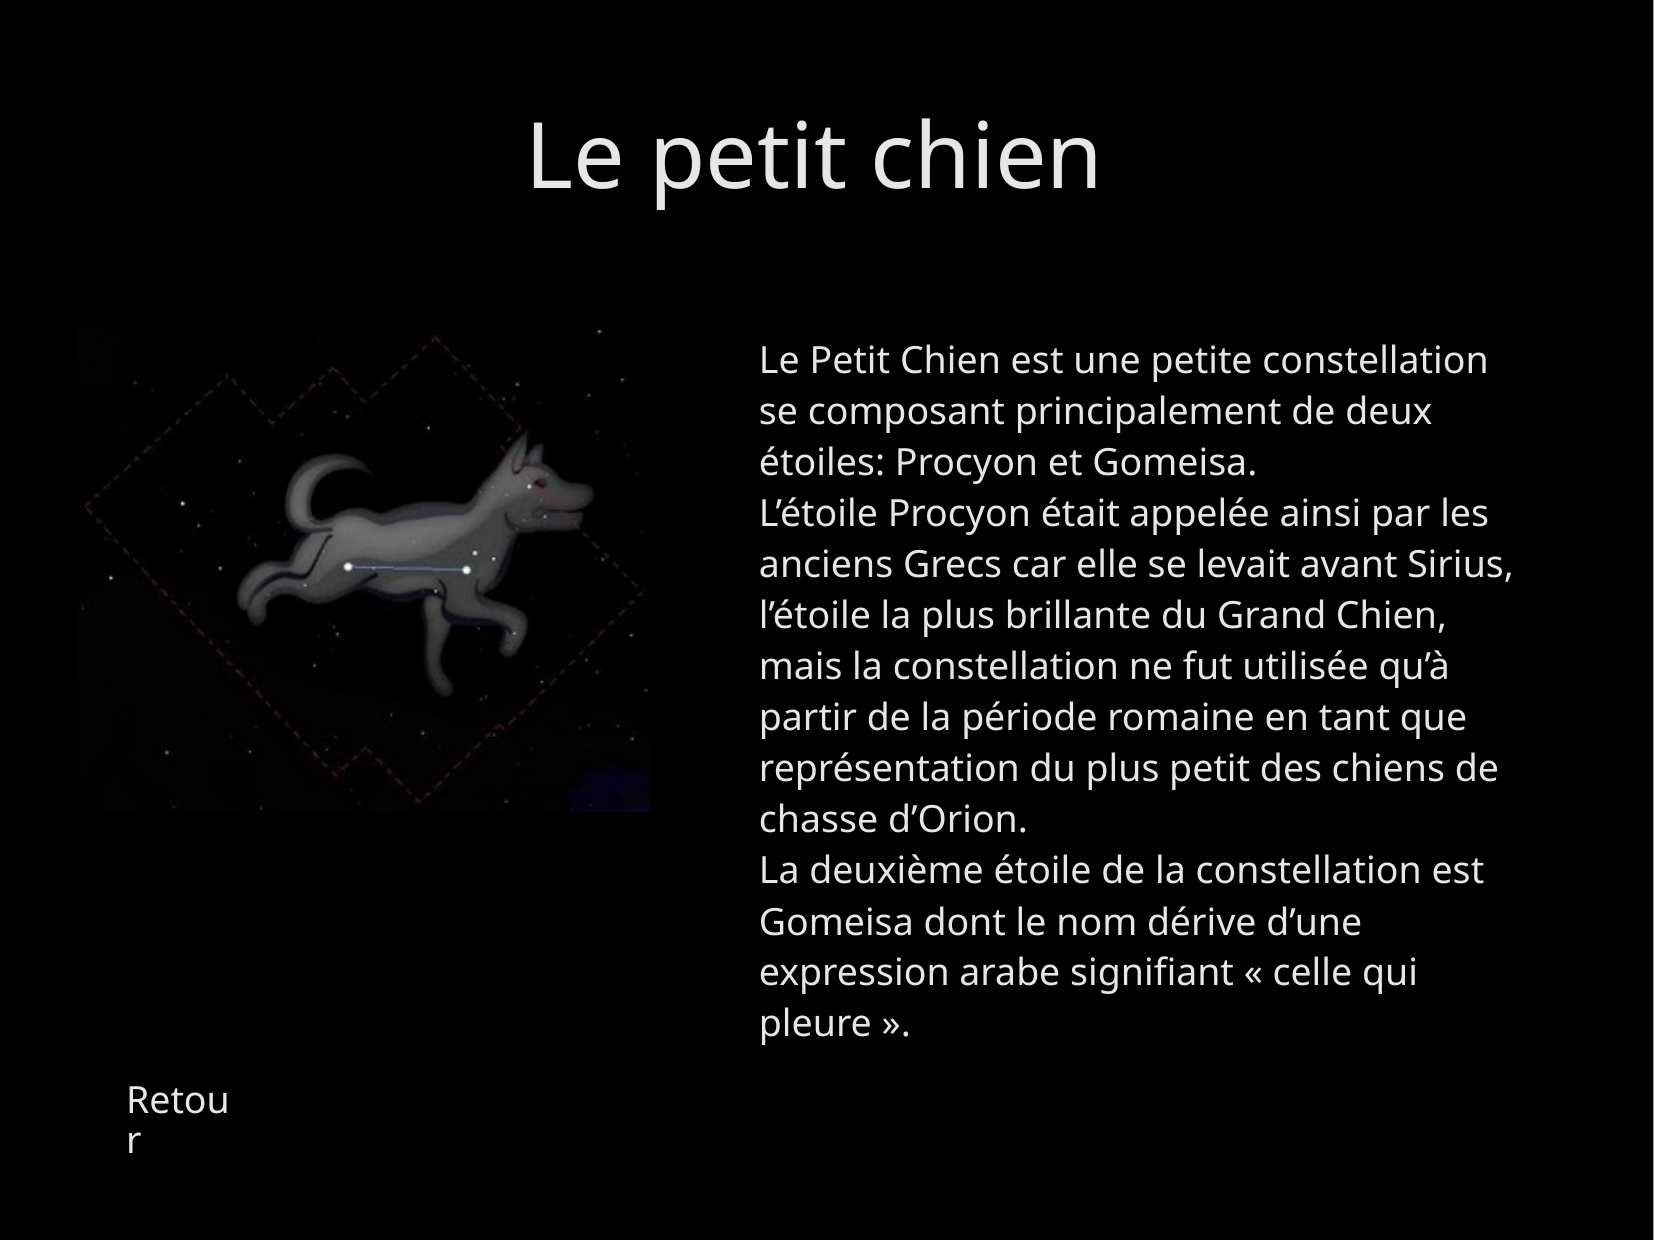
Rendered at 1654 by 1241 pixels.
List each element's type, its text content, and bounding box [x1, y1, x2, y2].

picture [78, 329, 650, 812]
text_box Le Petit Chien est une petite constellation se composant principalement de deux étoiles: Procyon et Gomeisa. L’étoile Procyon était appelée ainsi par les anciens Grecs car elle se levait avant Sirius, l’étoile la plus brillante du Grand Chien, mais la constellation ne fut utilisée qu’à partir de la période romaine en tant que représentation du plus petit des chiens de chasse d’Orion. La deuxième étoile de la constellation est Gomeisa dont le nom dérive d’une expression arabe signifiant « celle qui pleure ». [744, 326, 1536, 1077]
title Le petit chien [82, 49, 1571, 257]
text_box Retour [111, 1066, 260, 1134]
